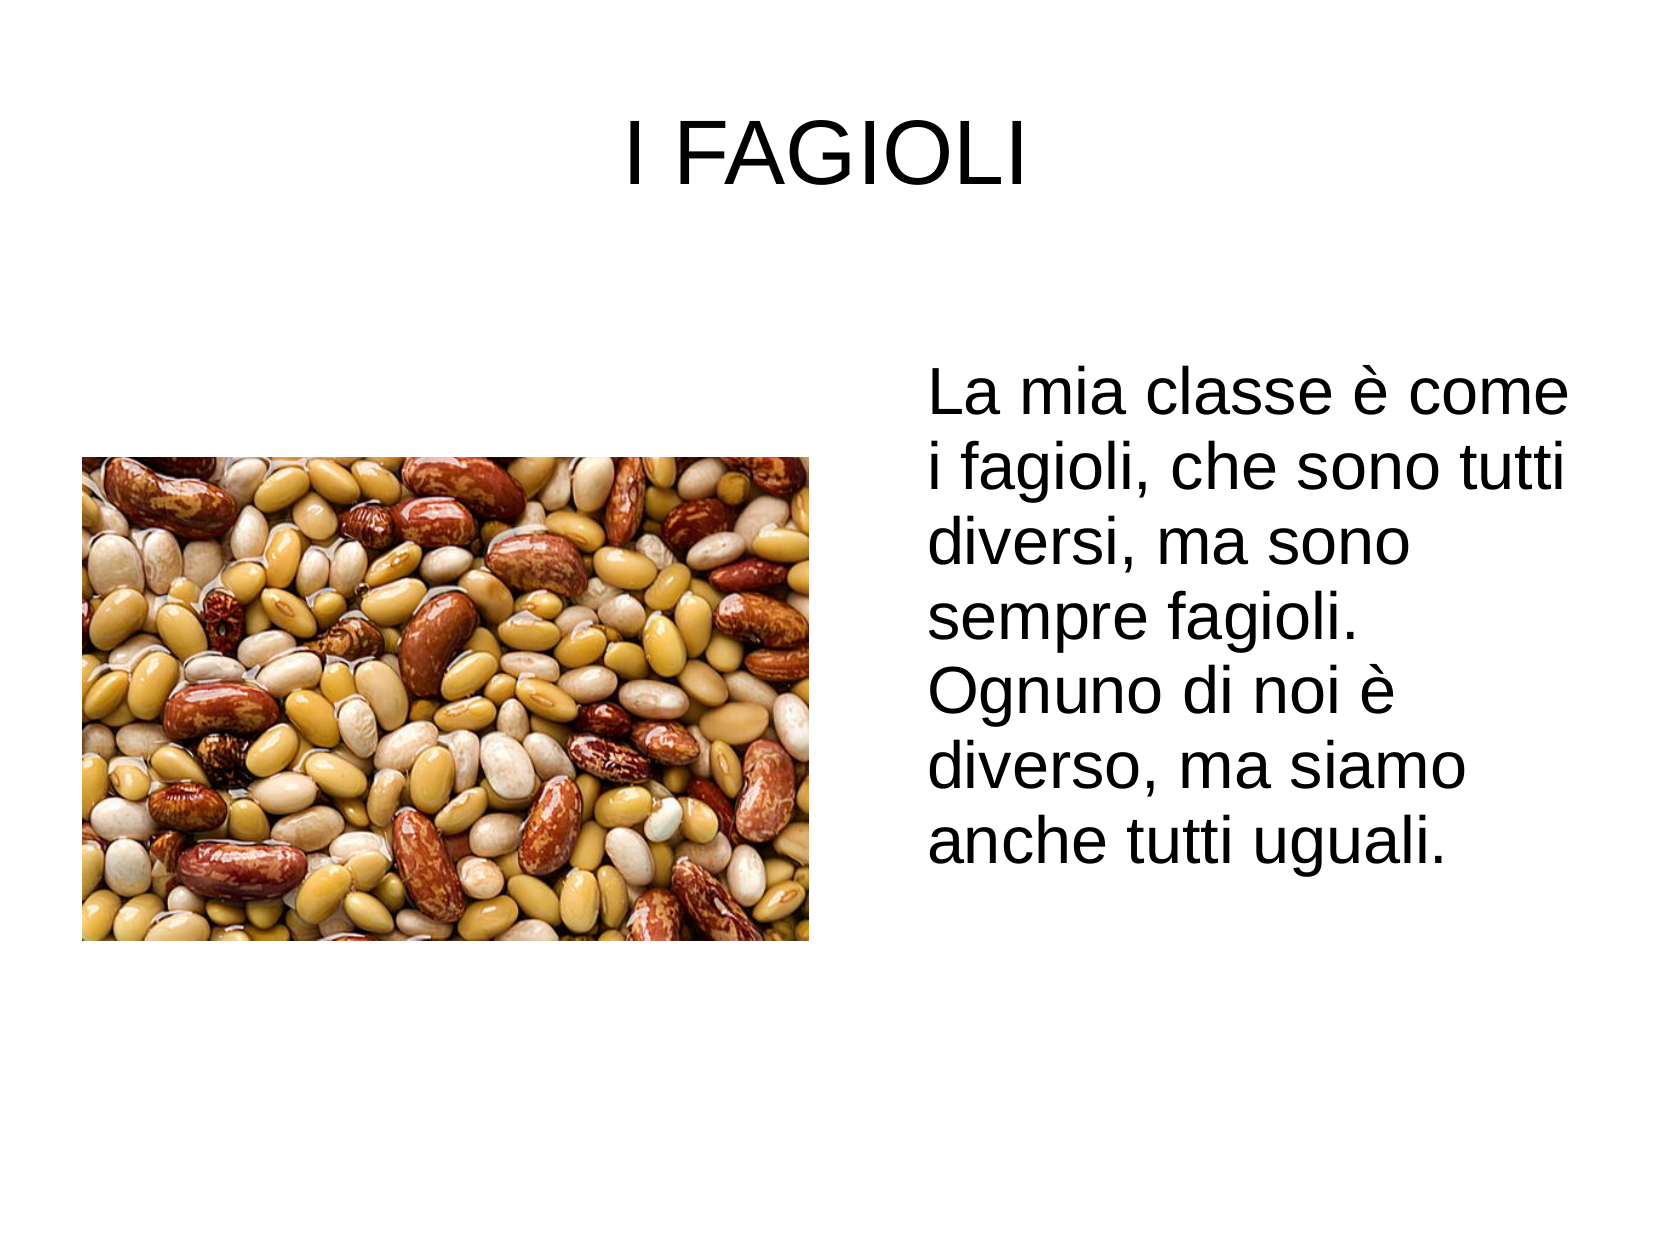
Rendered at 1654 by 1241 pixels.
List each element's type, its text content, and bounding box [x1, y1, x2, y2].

picture [82, 457, 809, 941]
title I FAGIOLI [82, 49, 1571, 257]
list La mia classe è come i fagioli, che sono tutti diversi, ma sono sempre fagioli. Ognuno di noi è diverso, ma siamo anche tutti uguali. [856, 354, 1583, 1173]
